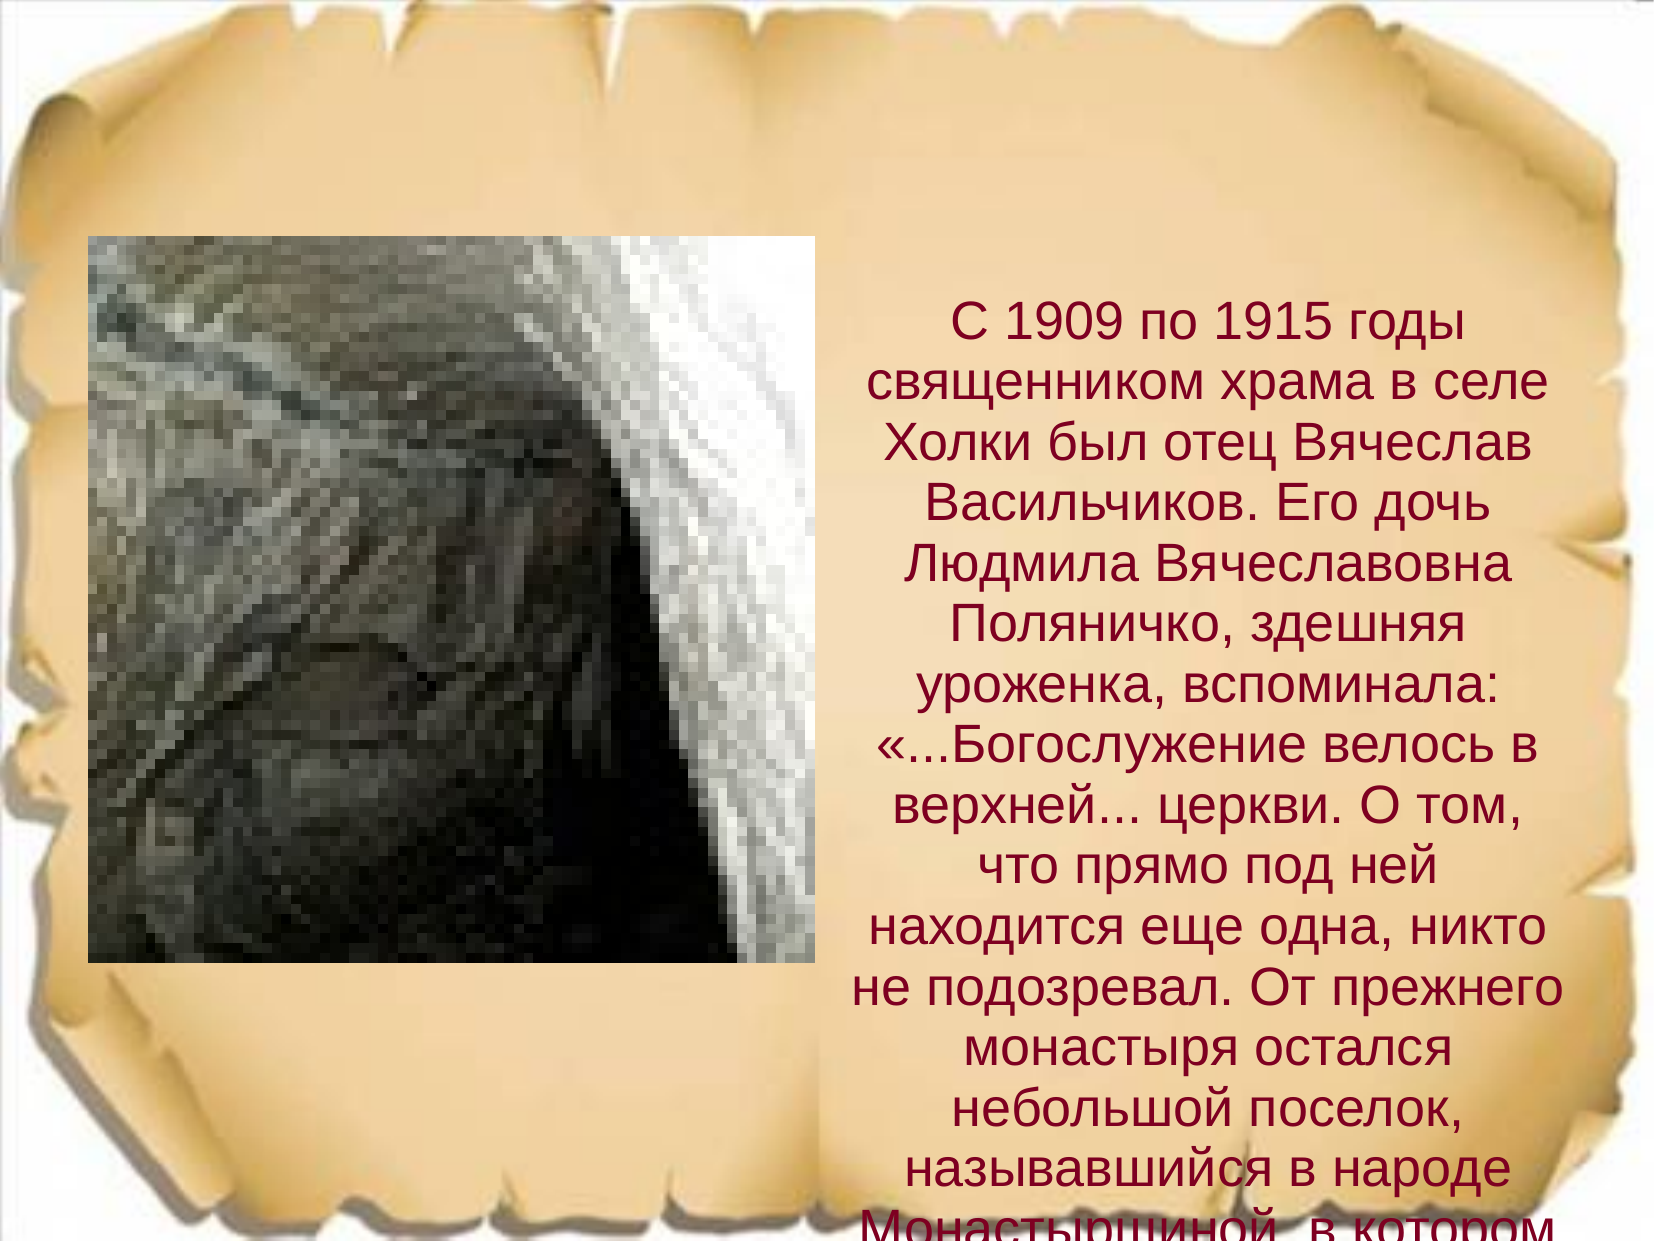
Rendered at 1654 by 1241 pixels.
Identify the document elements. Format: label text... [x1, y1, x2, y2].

picture [0, 0, 1654, 1241]
list С 1909 по 1915 годы священником храма в селе Холки был отец Вячеслав Васильчиков. Его дочь Людмила Вячеславовна Поляничко, здешняя уроженка, вспоминала: «...Богослужение велось в верхней... церкви. О том, что прямо под ней находится еще одна, никто не подозревал. От прежнего монастыря остался небольшой поселок, называвшийся в народе Монастырщиной, в котором доживали свой век древние уже монахи или отшельники. [845, 290, 1572, 1241]
